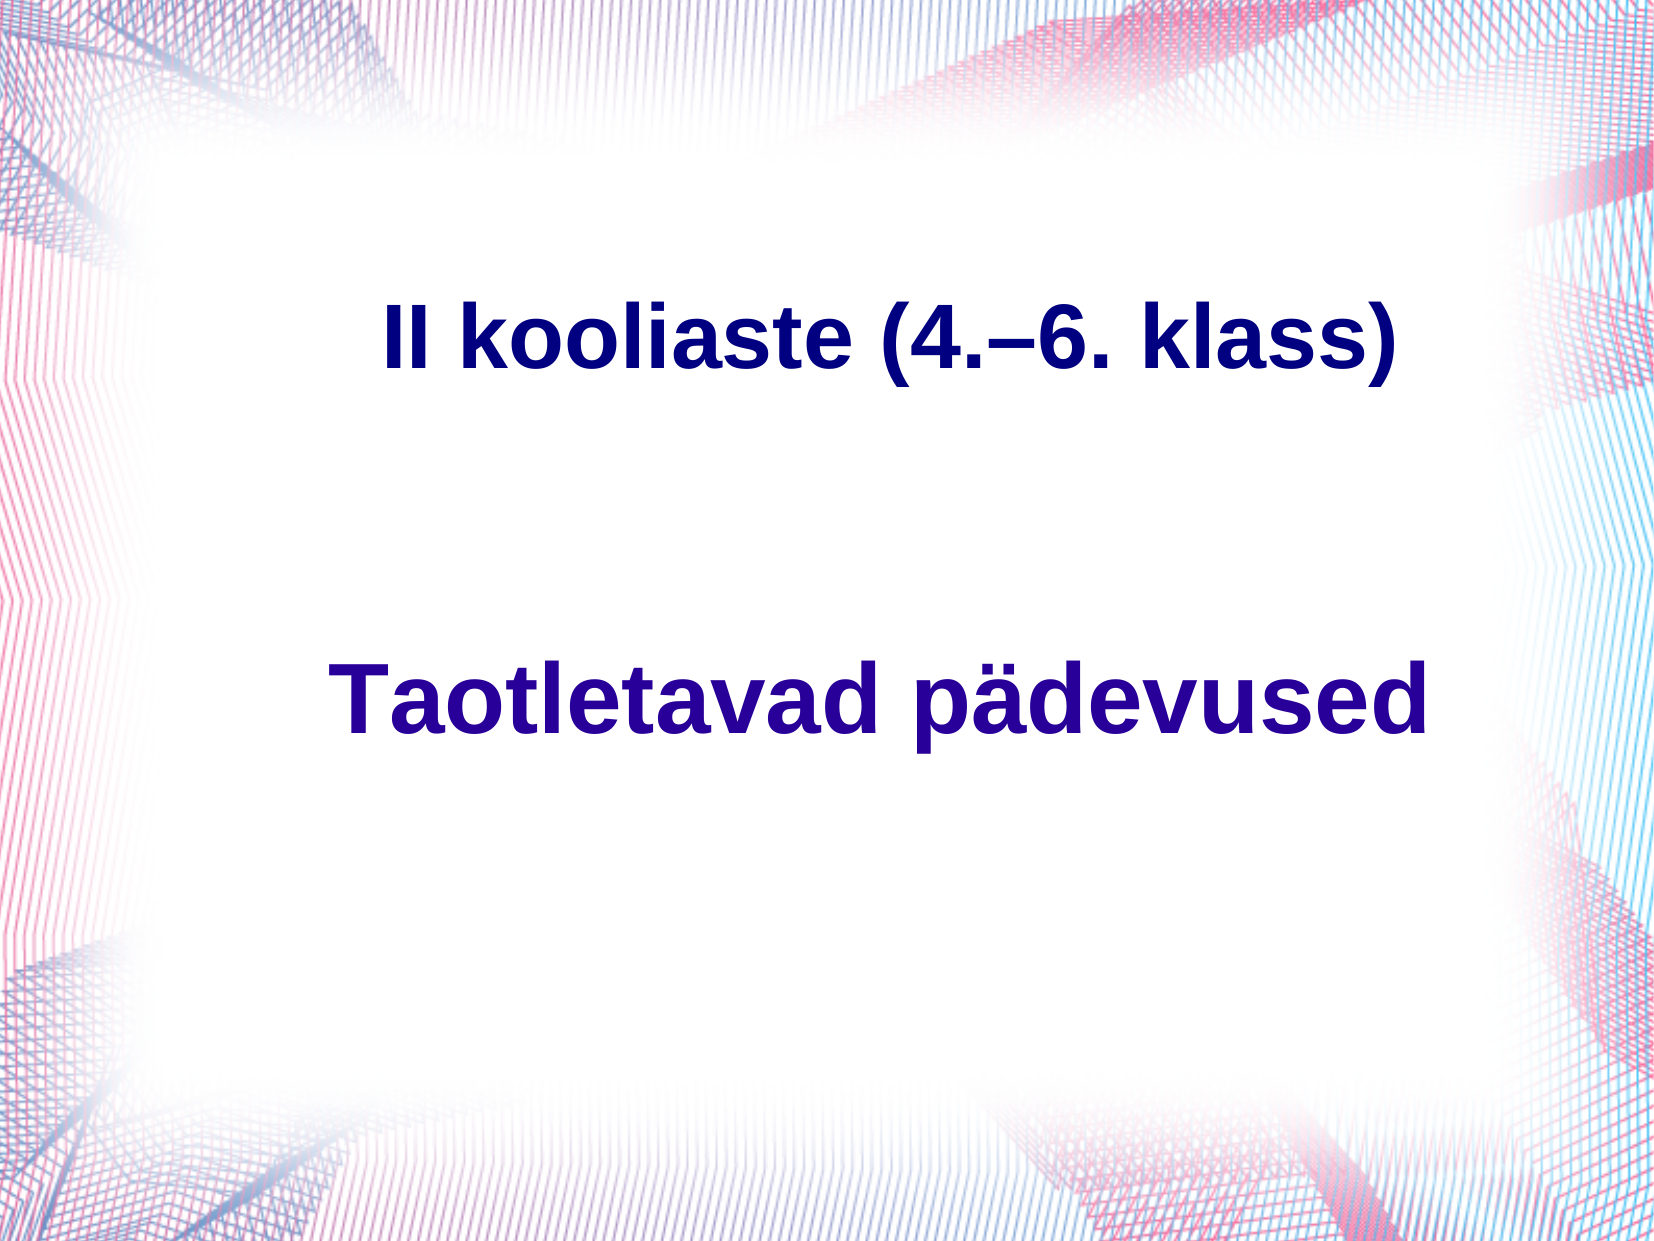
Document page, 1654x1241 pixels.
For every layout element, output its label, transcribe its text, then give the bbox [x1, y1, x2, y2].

picture [0, 0, 1654, 1241]
subtitle Taotletavad pädevused [82, 290, 1571, 1109]
title II kooliaste (4.–6. klass) [106, 212, 1595, 420]
